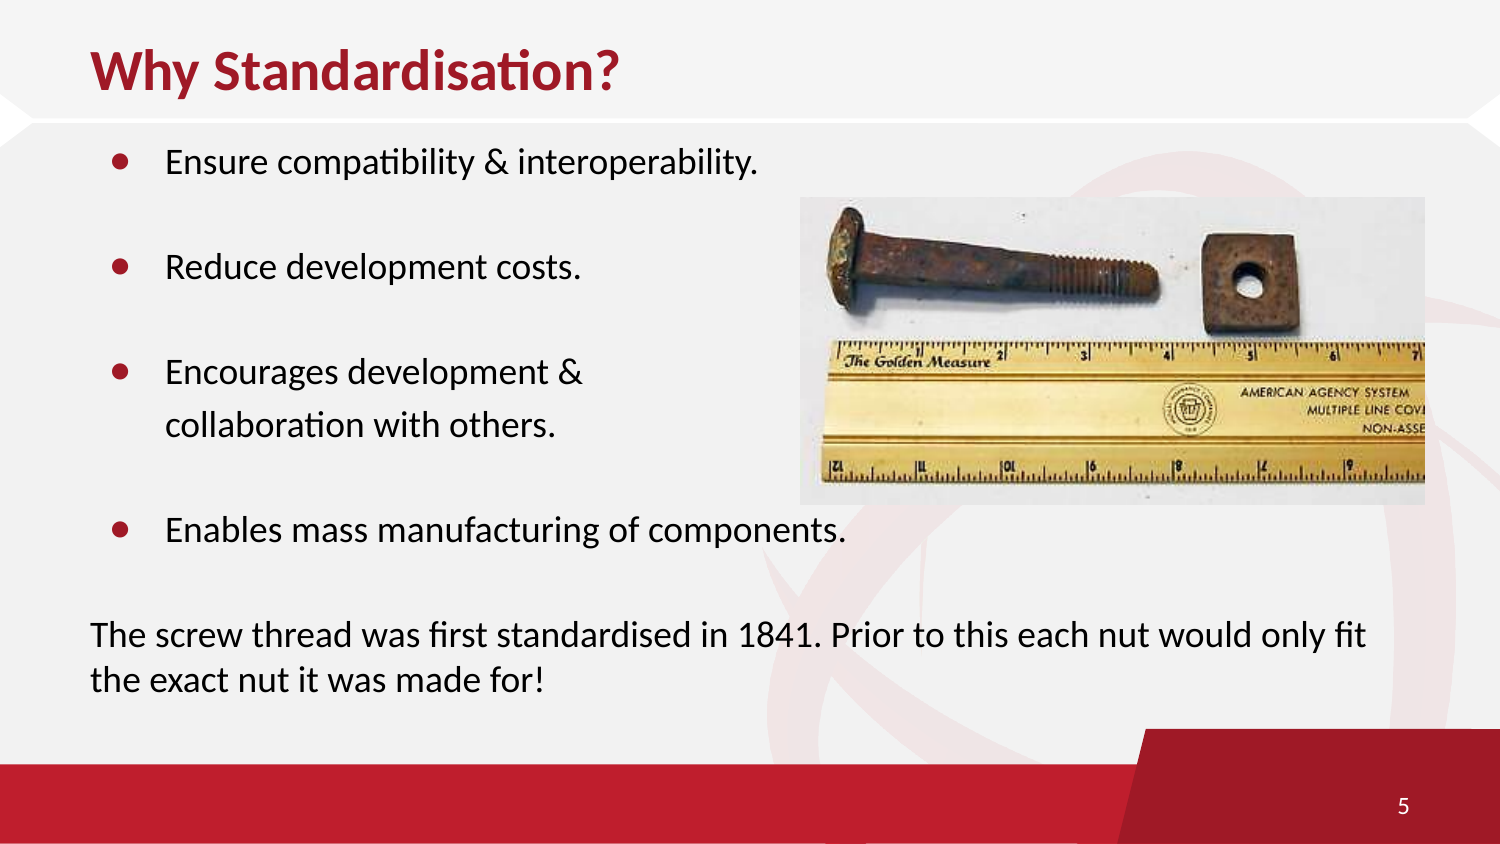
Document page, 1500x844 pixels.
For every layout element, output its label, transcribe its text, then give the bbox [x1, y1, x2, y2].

list Ensure compatibility & interoperability. Reduce development costs. Encourages development & collaboration with others. Enables mass manufacturing of components. The screw thread was first standardised in 1841. Prior to this each nut would only fit the exact nut it was made for! [75, 129, 1425, 729]
title Why Standardisation? [75, 23, 1425, 112]
picture [800, 197, 1425, 505]
slide_number <number> [1074, 782, 1425, 827]
